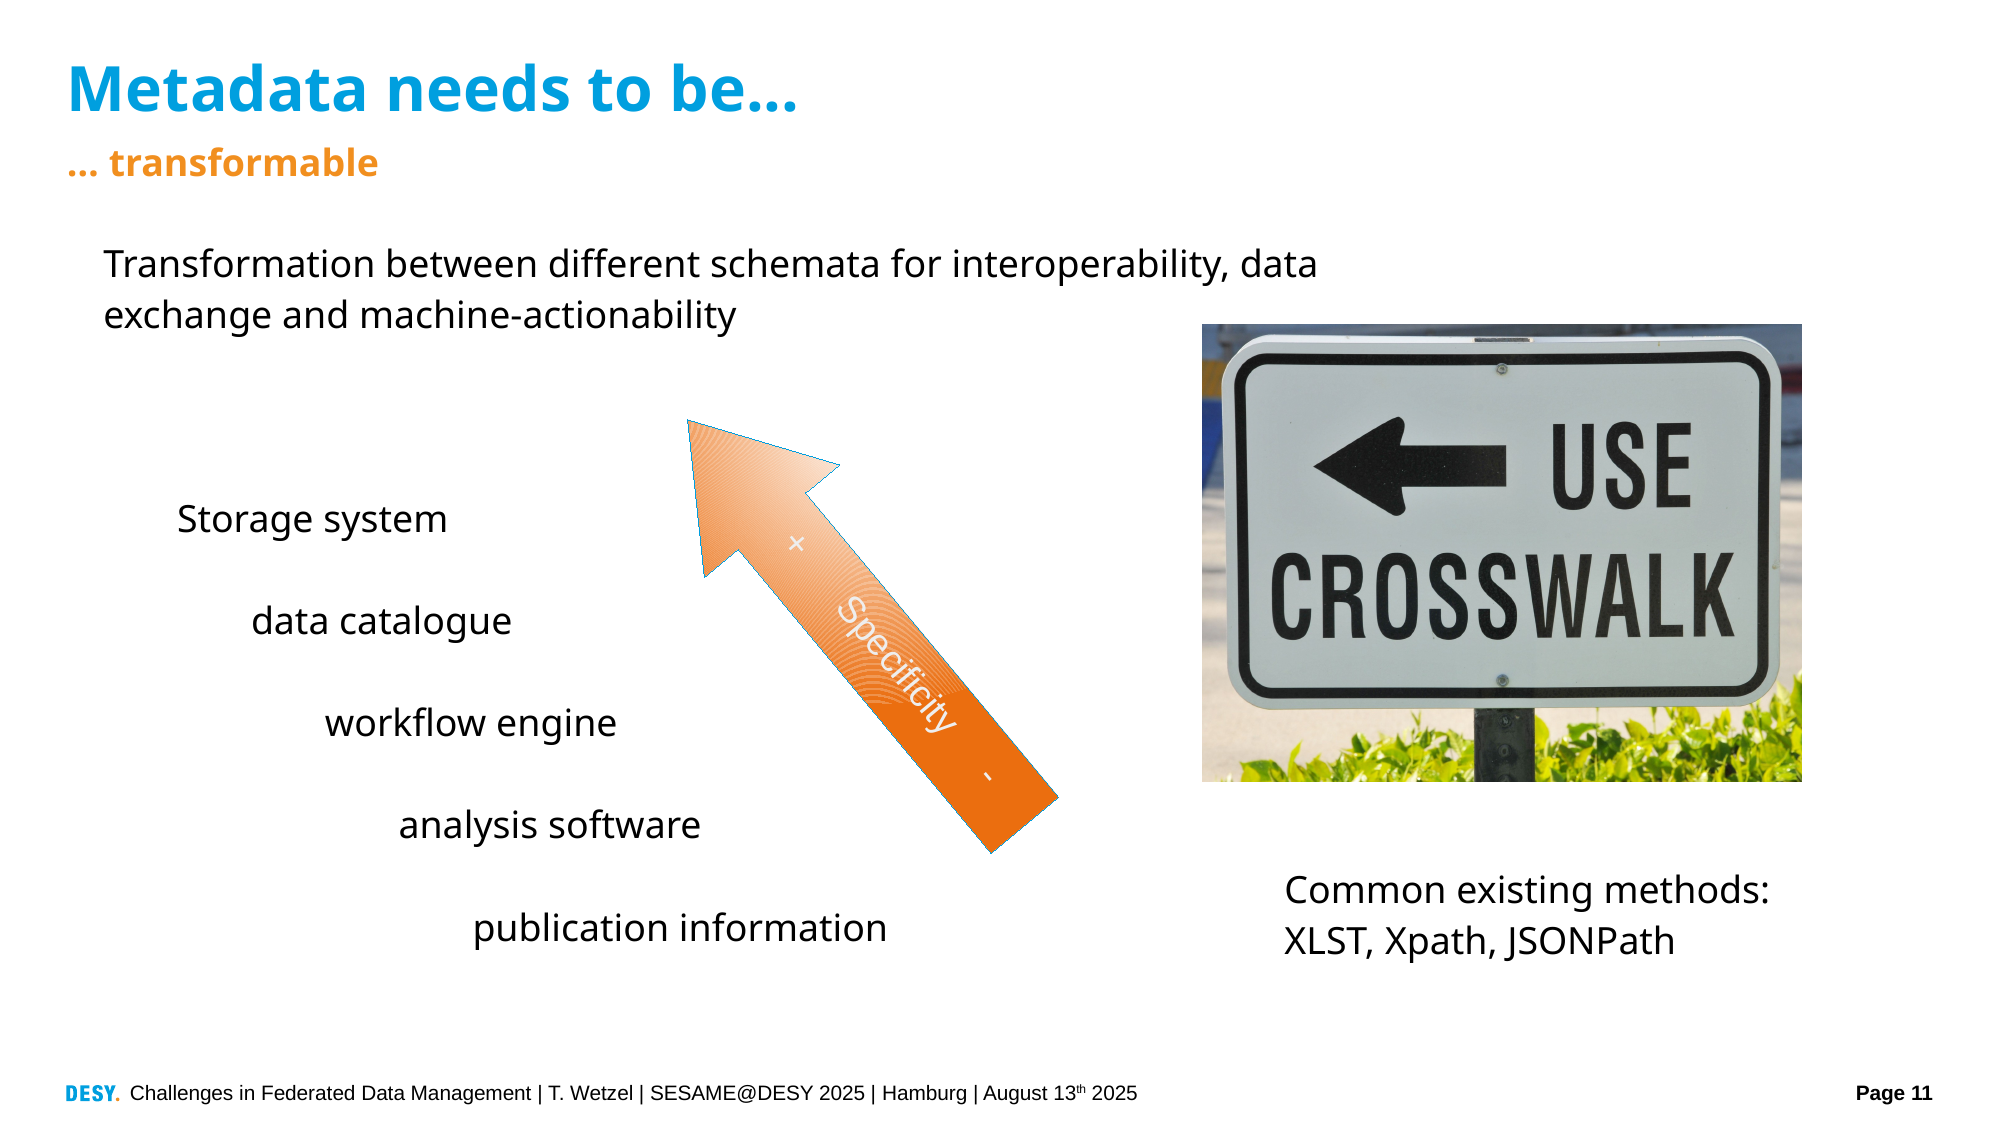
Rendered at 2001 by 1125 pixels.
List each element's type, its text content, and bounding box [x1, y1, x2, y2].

text_box [687, 419, 1059, 804]
list … transformable [66, 134, 1933, 197]
text_box Common existing methods: XLST, Xpath, JSONPath [1269, 856, 1861, 1001]
text_box + Specificity - [683, 497, 1106, 964]
text_box Transformation between different schemata for interoperability, data exchange and machine-actionability Storage system data catalogue workflow engine analysis software publication information [88, 230, 1506, 999]
title Metadata needs to be... [66, 57, 1933, 132]
picture [1202, 324, 1802, 783]
